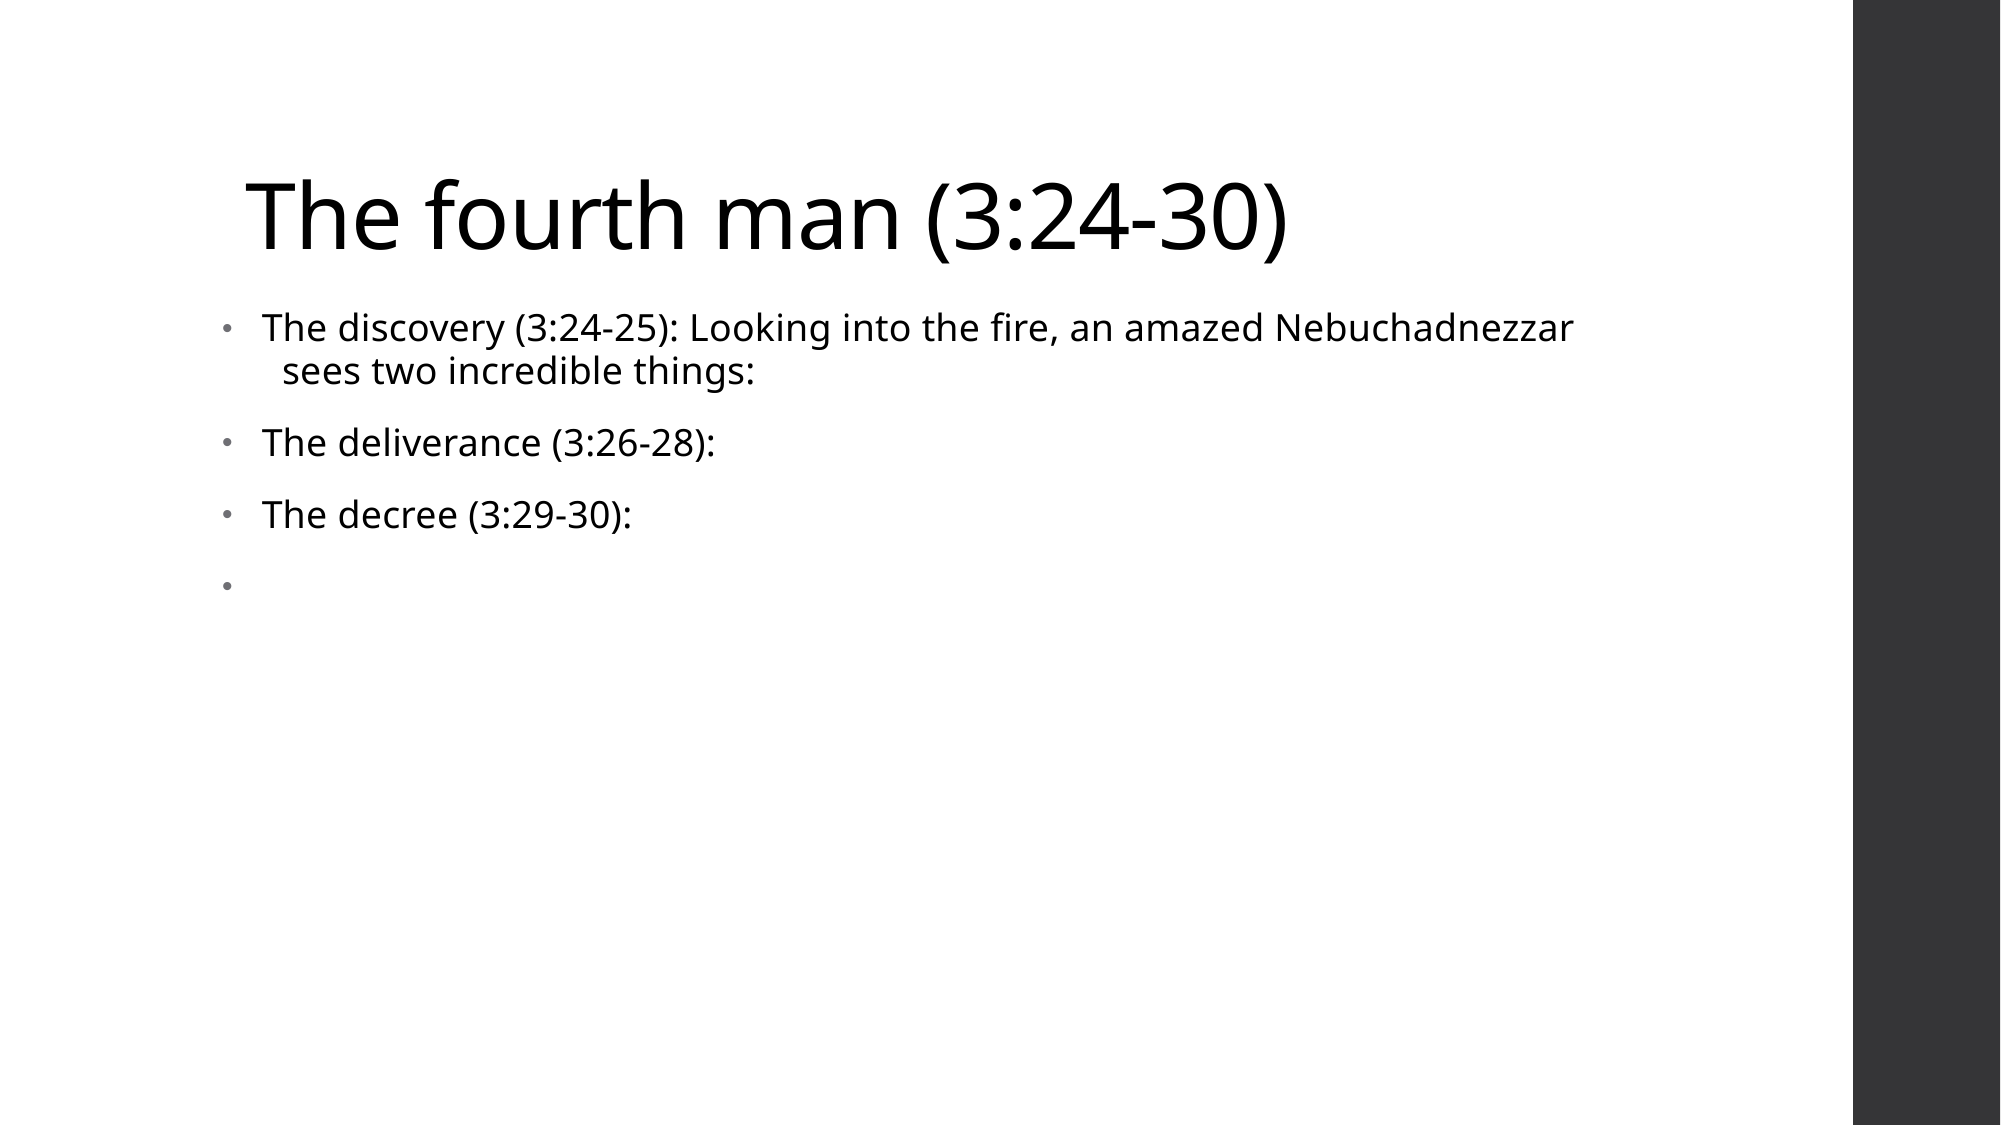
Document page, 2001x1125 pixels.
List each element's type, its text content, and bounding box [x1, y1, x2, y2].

list The discovery (3:24-25): Looking into the fire, an amazed Nebuchadnezzar sees two incredible things: The deliverance (3:26-28): The decree (3:29-30): [206, 299, 1617, 1014]
title The fourth man (3:24-30) [206, 60, 1797, 278]
